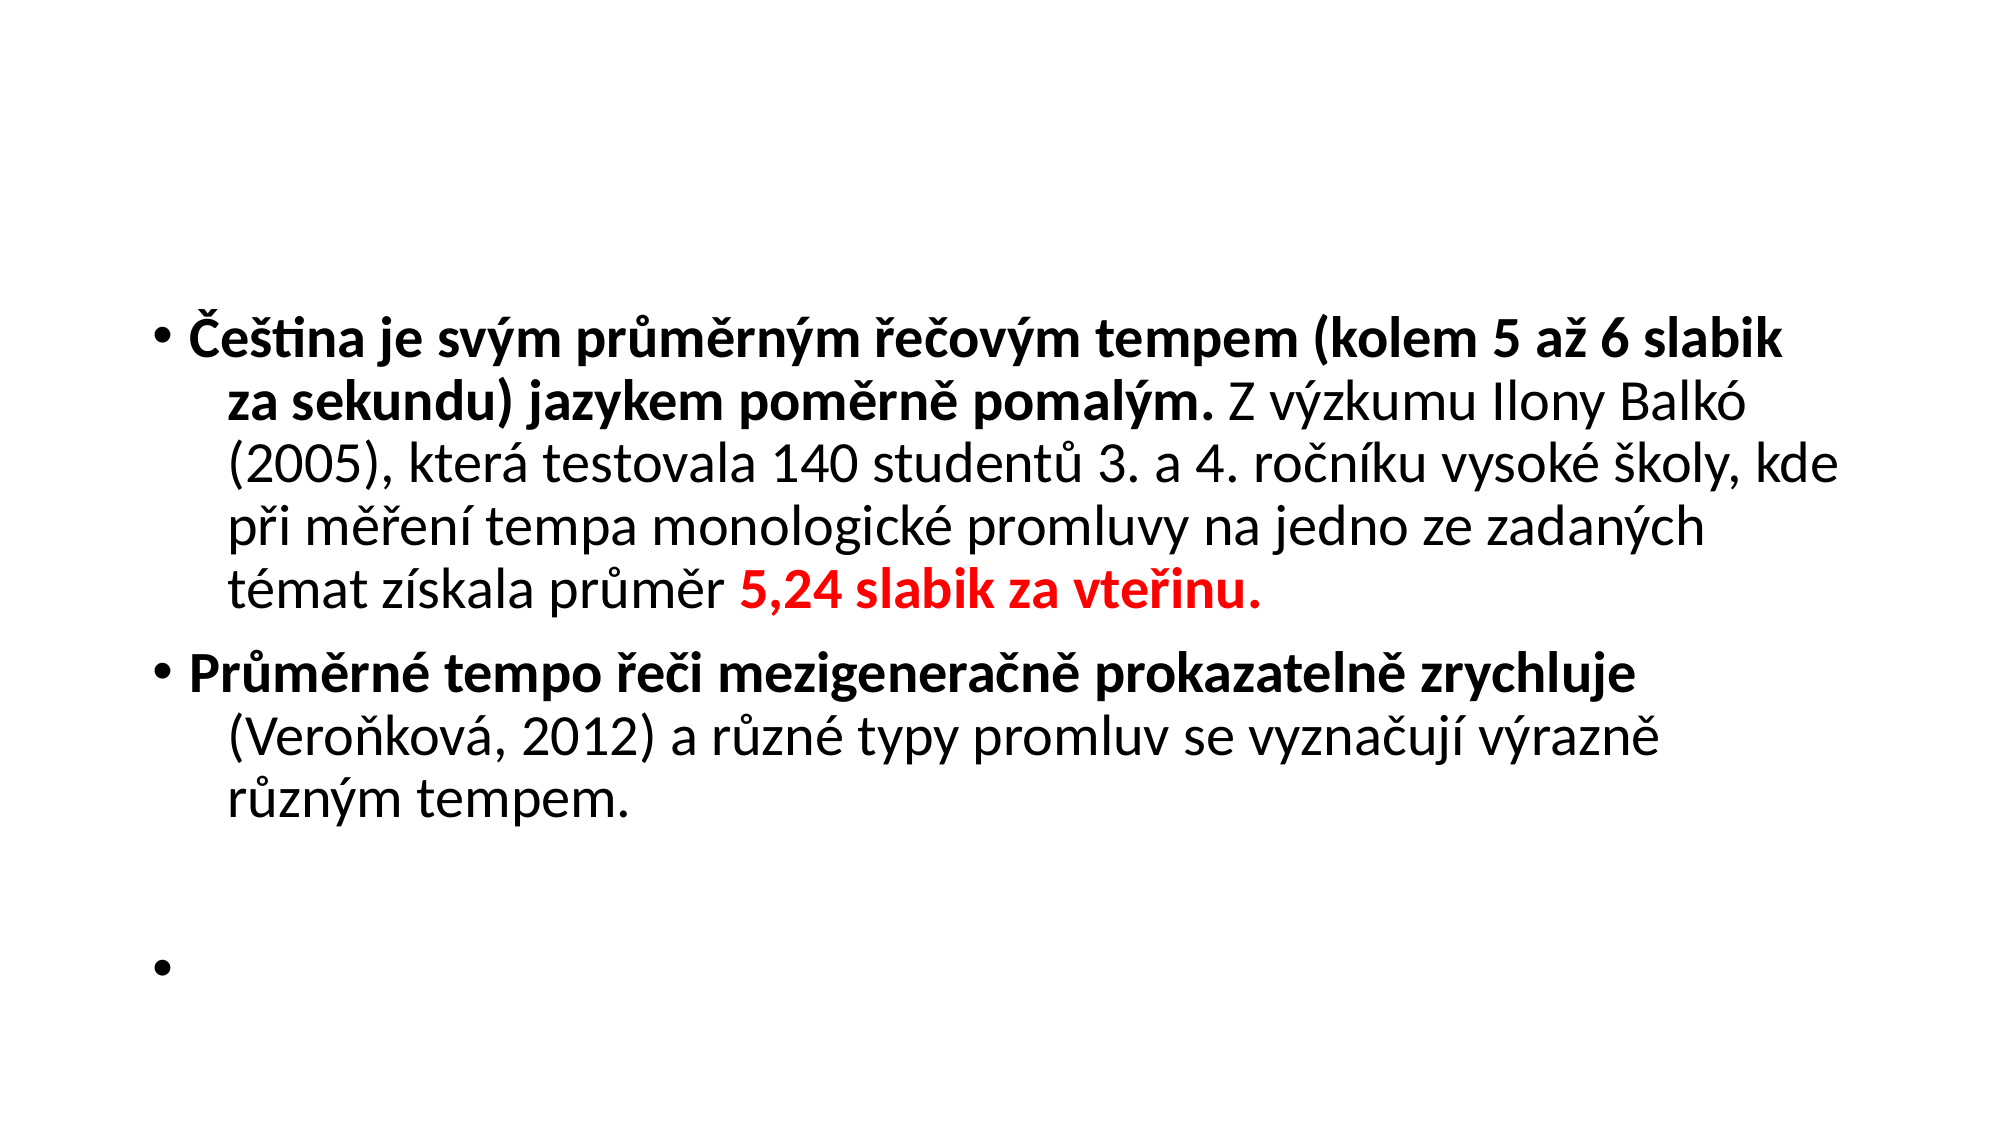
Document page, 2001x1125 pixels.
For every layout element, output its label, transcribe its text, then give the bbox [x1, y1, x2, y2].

list Čeština je svým průměrným řečovým tempem (kolem 5 až 6 slabik za sekundu) jazykem poměrně pomalým. Z výzkumu Ilony Balkó (2005), která testovala 140 studentů 3. a 4. ročníku vysoké školy, kde při měření tempa monologické promluvy na jedno ze zadaných témat získala průměr 5,24 slabik za vteřinu. Průměrné tempo řeči mezigeneračně prokazatelně zrychluje (Veroňková, 2012) a různé typy promluv se vyznačují výrazně různým tempem. [137, 299, 1863, 1014]
